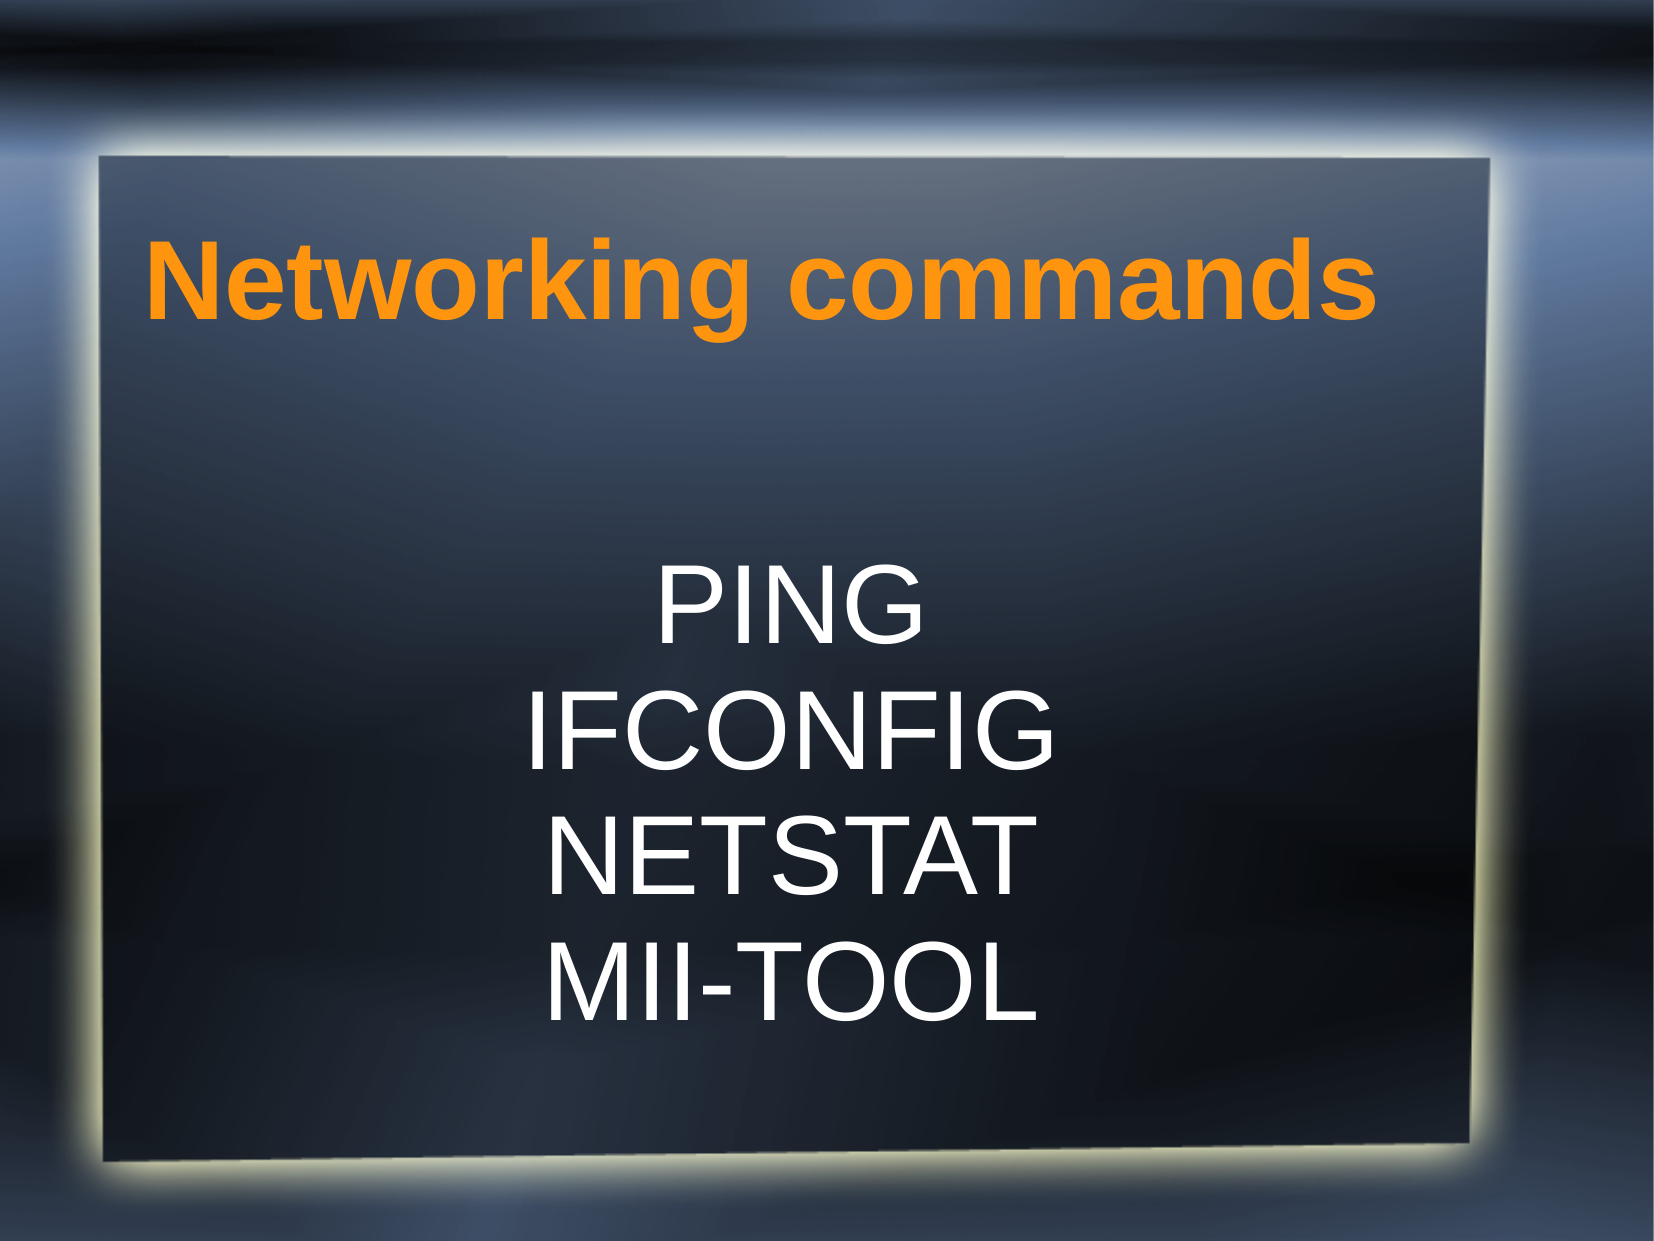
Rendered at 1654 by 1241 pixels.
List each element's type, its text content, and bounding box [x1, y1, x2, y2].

picture [0, 0, 1654, 1241]
subtitle PING IFCONFIG NETSTAT MII-TOOL [135, 479, 1447, 1107]
title Networking commands [124, 184, 1418, 377]
